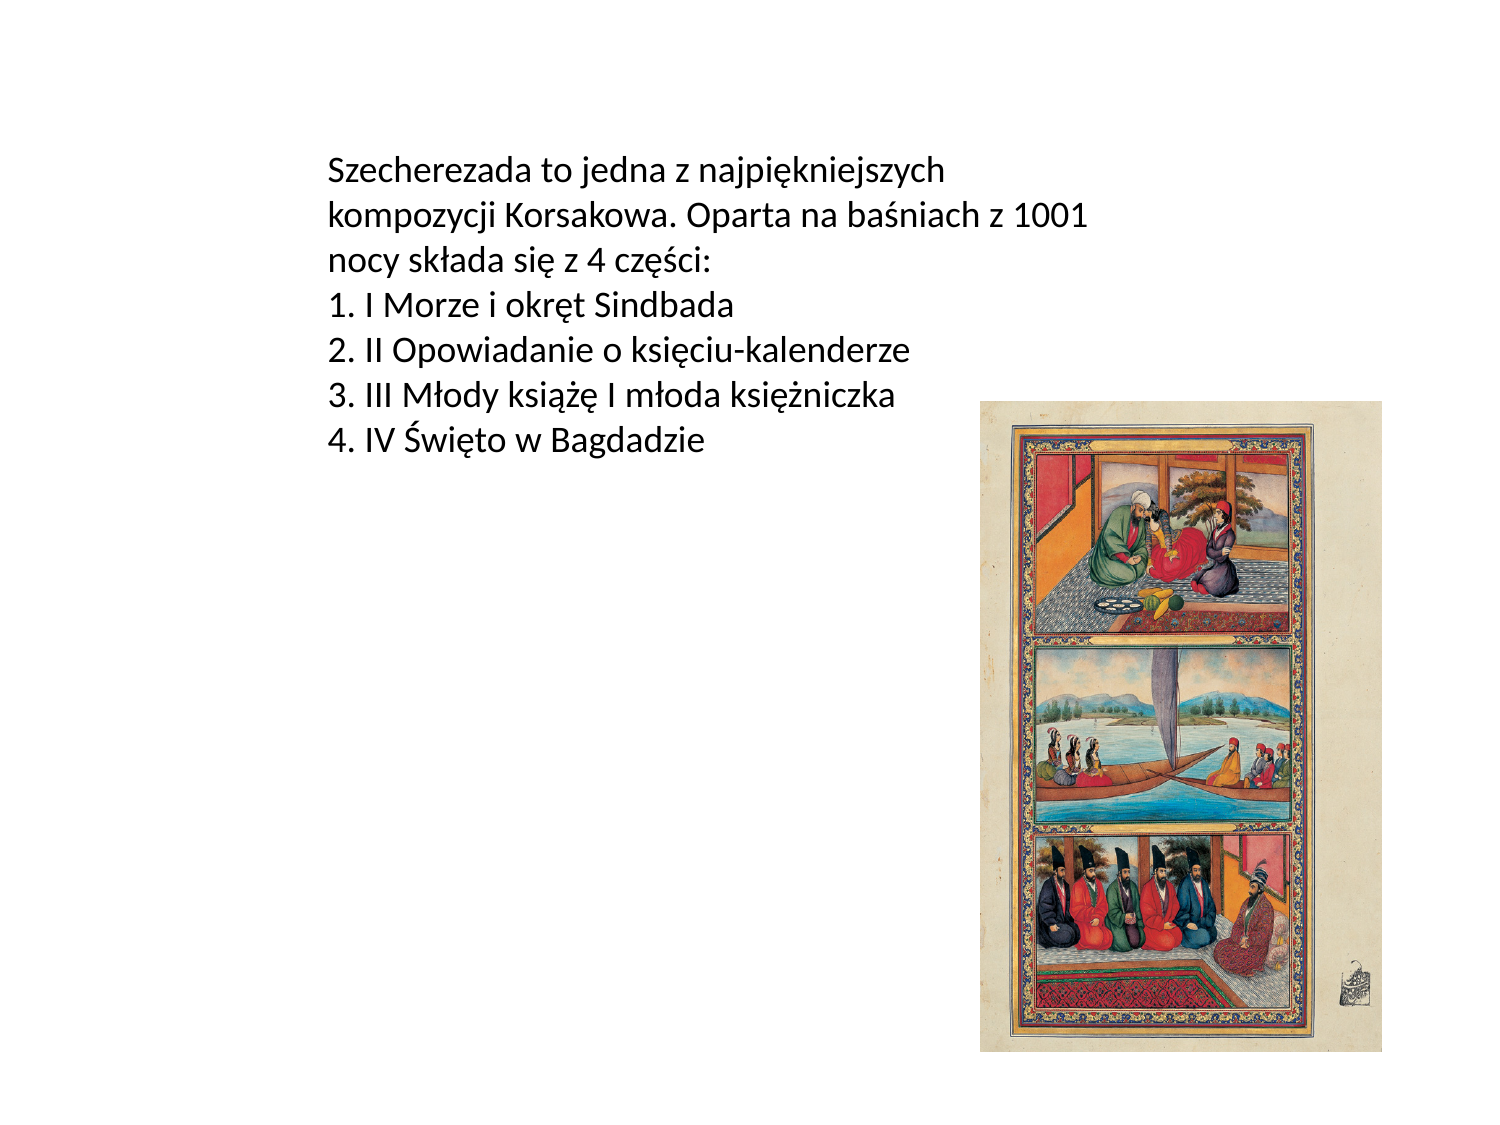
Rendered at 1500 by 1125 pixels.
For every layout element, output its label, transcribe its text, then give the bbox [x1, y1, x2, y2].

picture [980, 401, 1382, 1052]
text_box Szecherezada to jedna z najpiękniejszych kompozycji Korsakowa. Oparta na baśniach z 1001 nocy składa się z 4 części: 1. I Morze i okręt Sindbada 2. II Opowiadanie o księciu-kalenderze 3. III Młody książę I młoda księżniczka 4. IV Święto w Bagdadzie [312, 137, 1105, 468]
